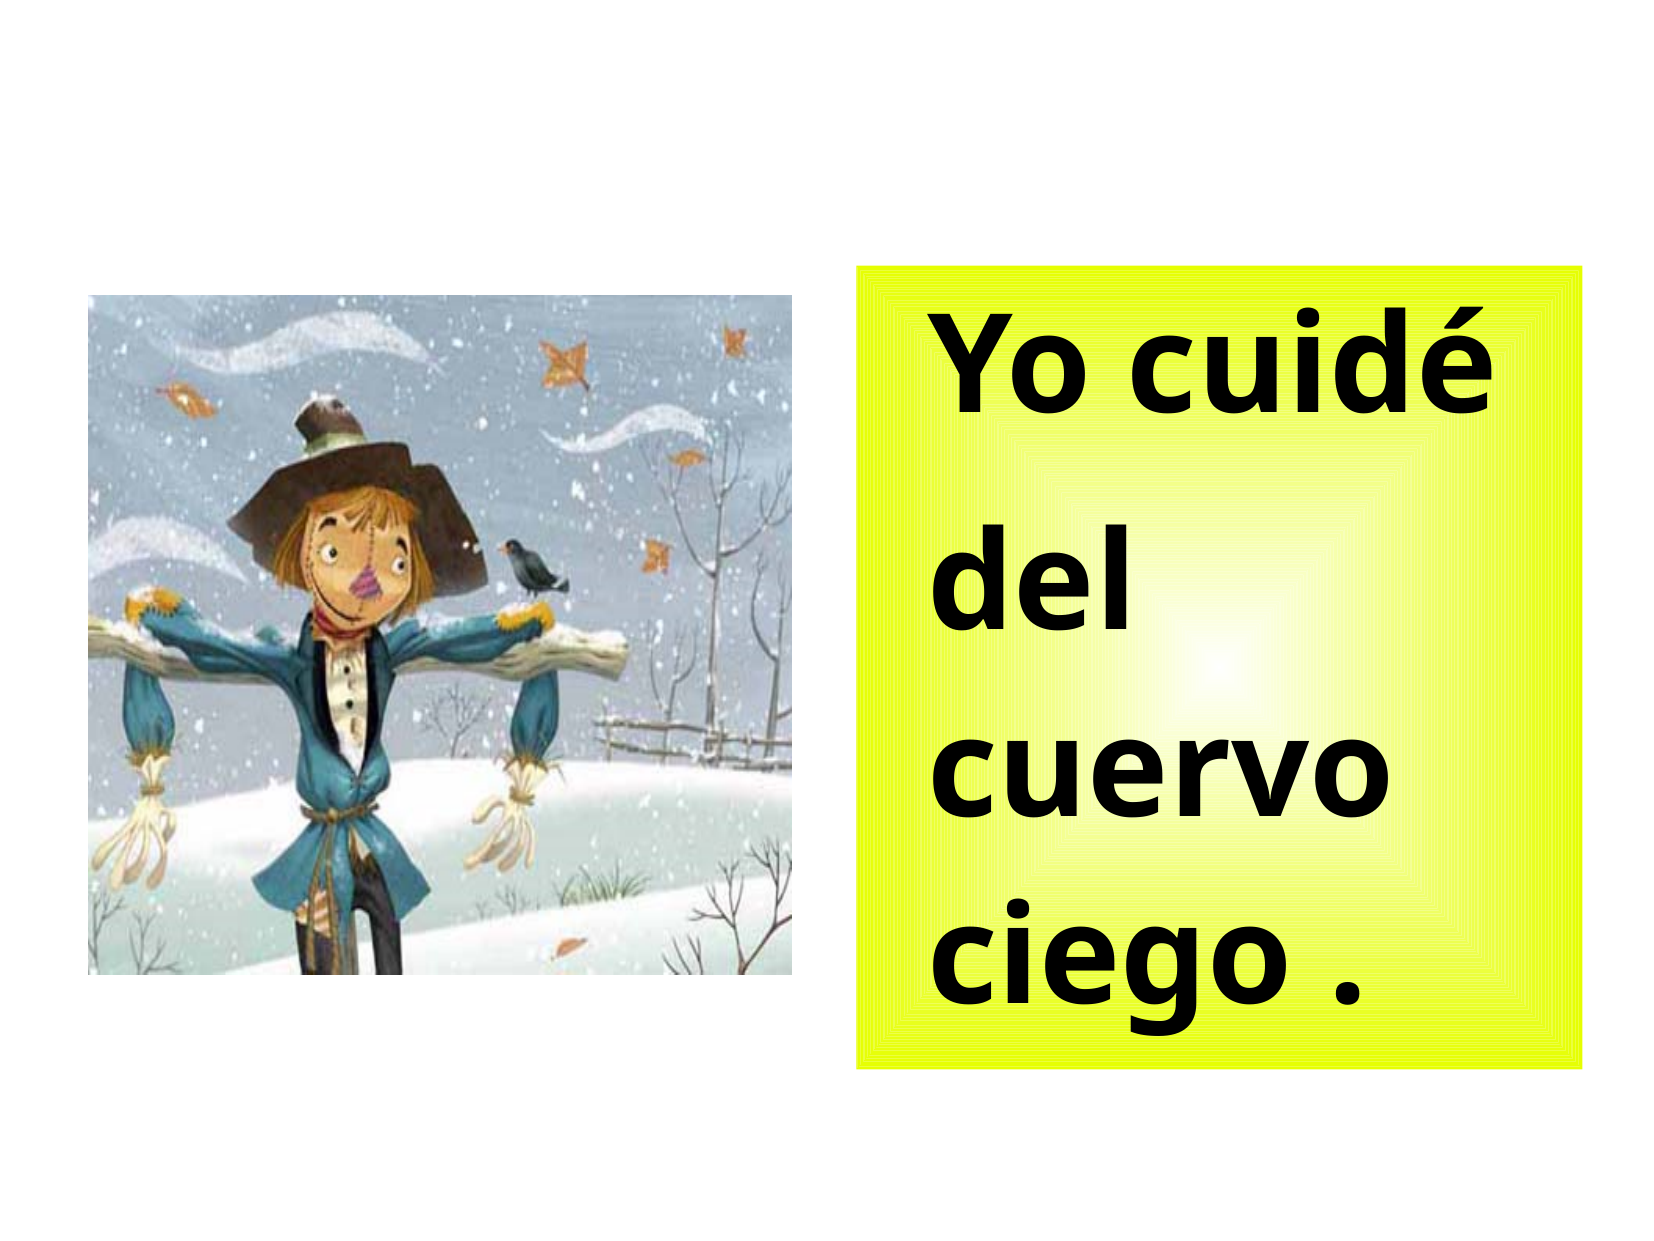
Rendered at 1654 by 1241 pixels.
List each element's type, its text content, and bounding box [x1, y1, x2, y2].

picture [88, 295, 792, 975]
list Yo cuidé del cuervo ciego . [856, 265, 1583, 1070]
